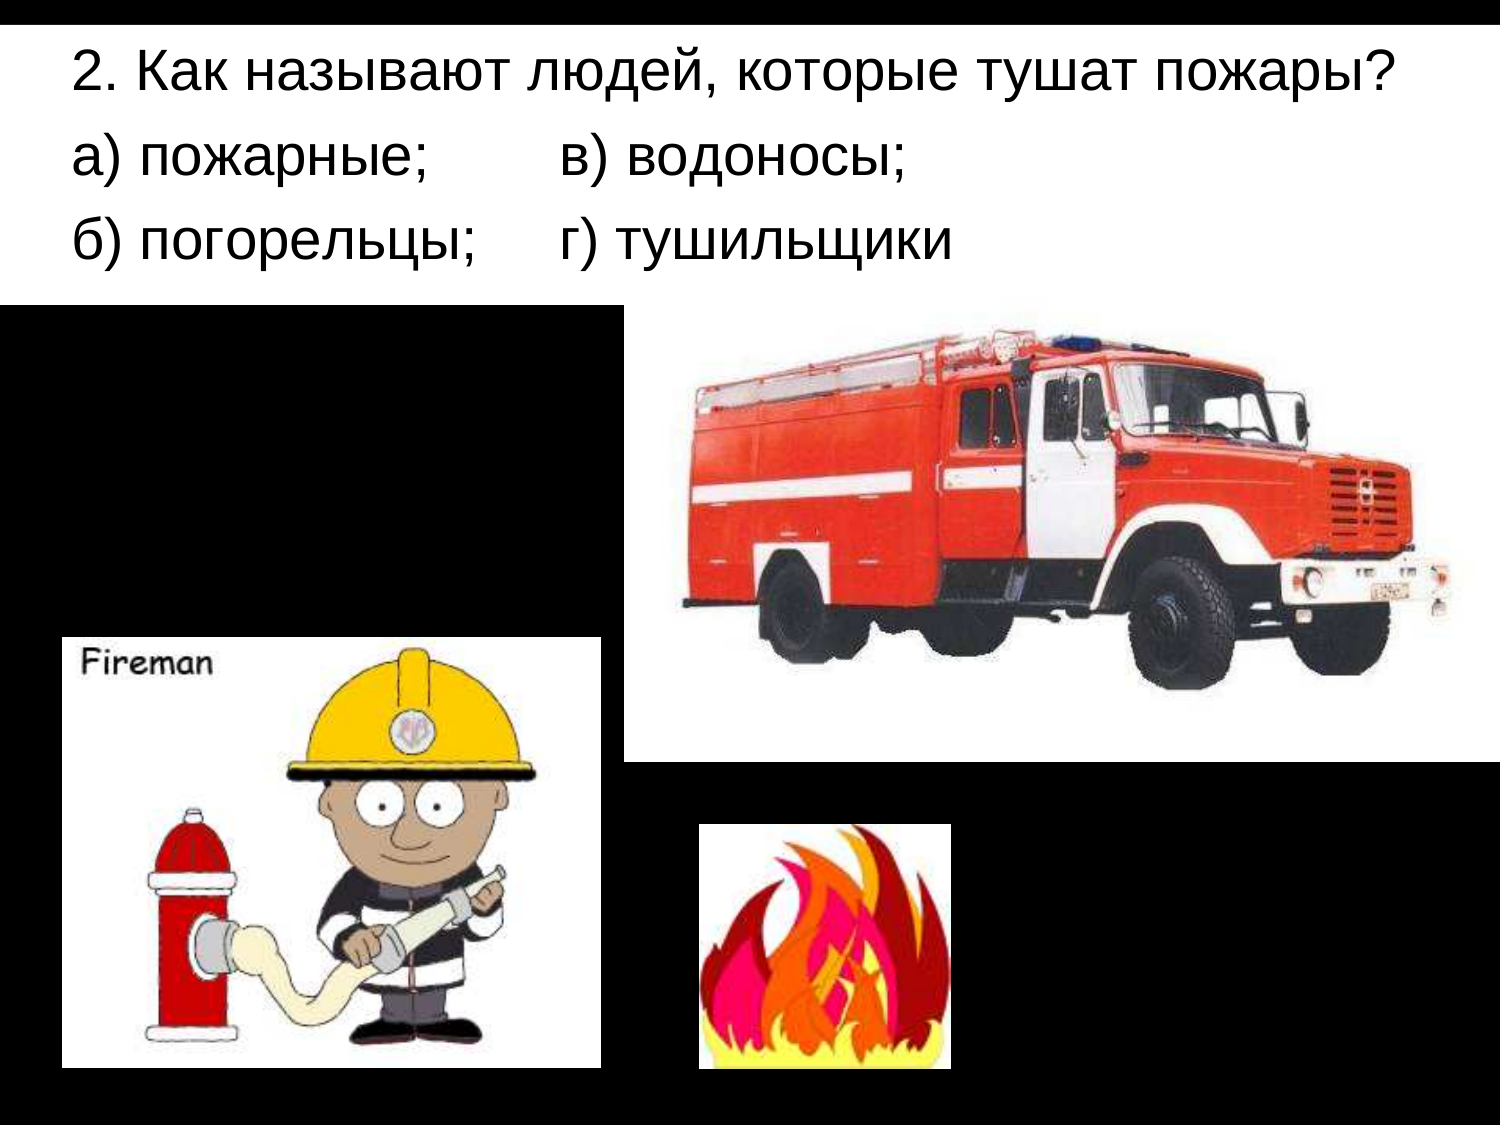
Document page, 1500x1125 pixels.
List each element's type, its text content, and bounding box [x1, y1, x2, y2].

picture [699, 825, 951, 1069]
list 2. Как называют людей, которые тушат пожары? а) пожарные; в) водоносы; б) погорельцы; г) тушильщики [0, 24, 1500, 305]
picture [62, 637, 601, 1068]
picture [624, 287, 1500, 762]
